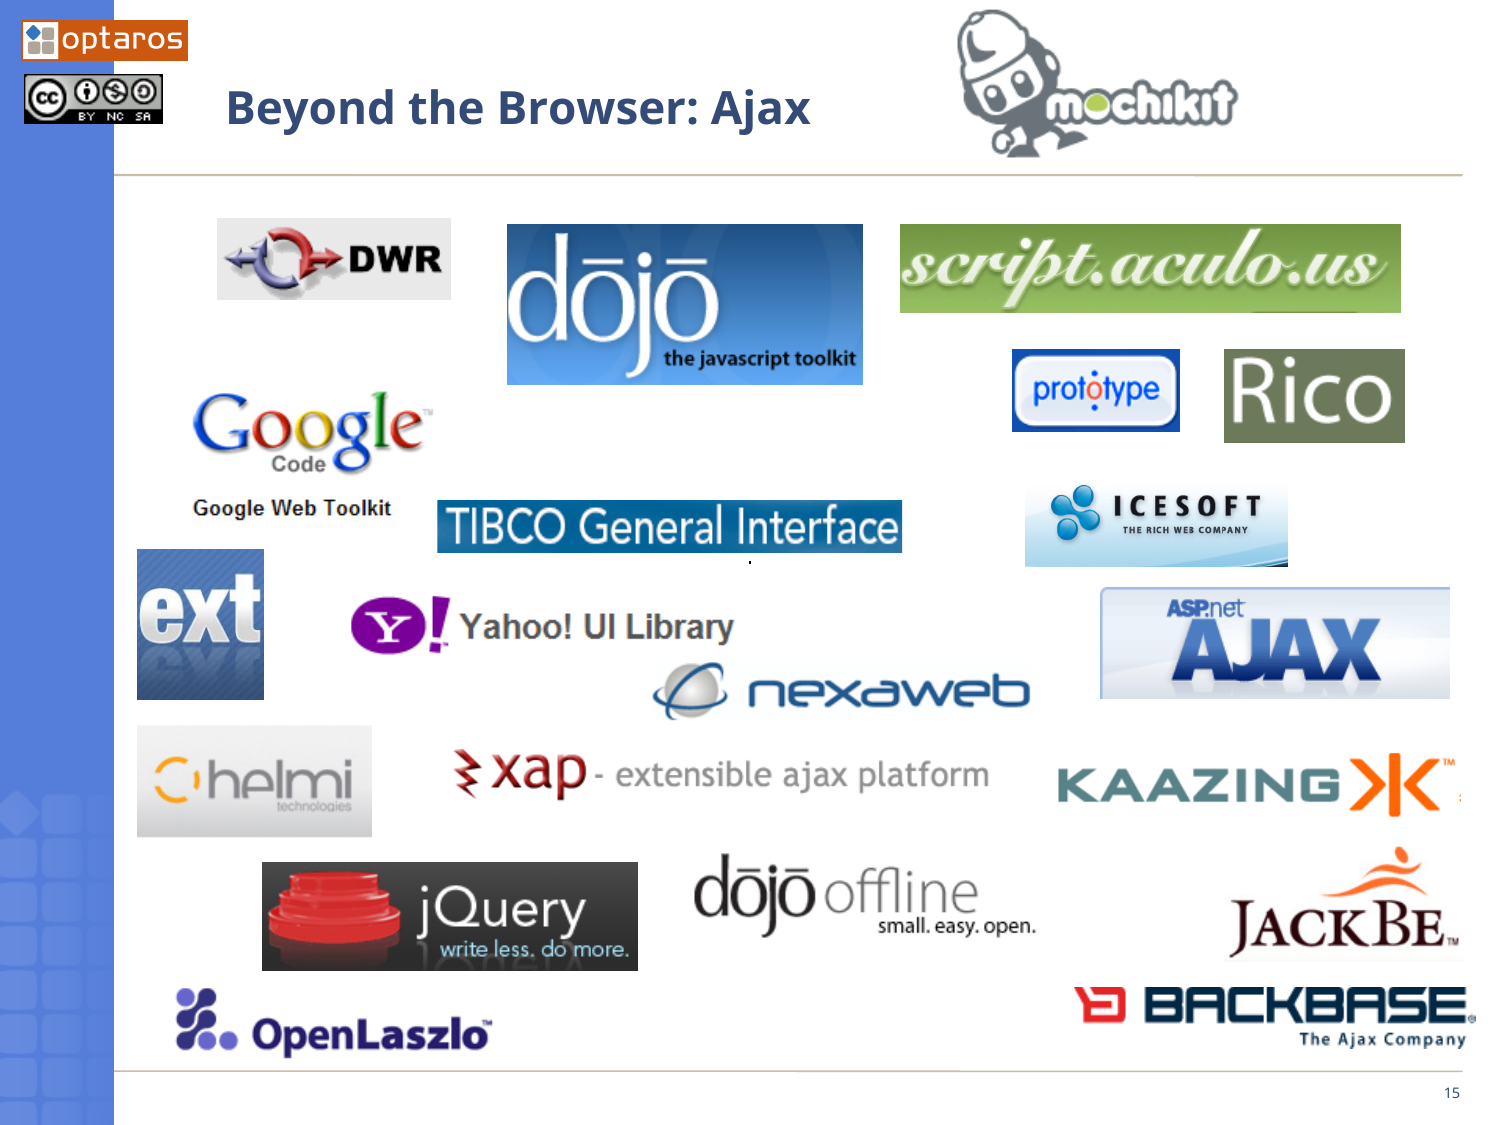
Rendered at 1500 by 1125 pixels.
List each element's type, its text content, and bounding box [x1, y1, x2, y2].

picture [1224, 837, 1463, 963]
picture [507, 224, 863, 385]
picture [900, 224, 1401, 313]
picture [950, 0, 1251, 165]
title Beyond the Browser: Ajax [224, 37, 1463, 176]
picture [174, 987, 494, 1060]
picture [262, 862, 638, 971]
picture [1100, 587, 1450, 699]
picture [1012, 349, 1180, 432]
picture [217, 218, 451, 300]
picture [137, 724, 372, 840]
picture [137, 549, 264, 700]
picture [1224, 349, 1405, 443]
picture [187, 381, 903, 553]
picture [1025, 462, 1288, 567]
picture [0, 0, 188, 1125]
picture [350, 587, 1038, 736]
picture [687, 849, 1099, 949]
picture [1074, 987, 1476, 1049]
picture [437, 737, 1461, 823]
